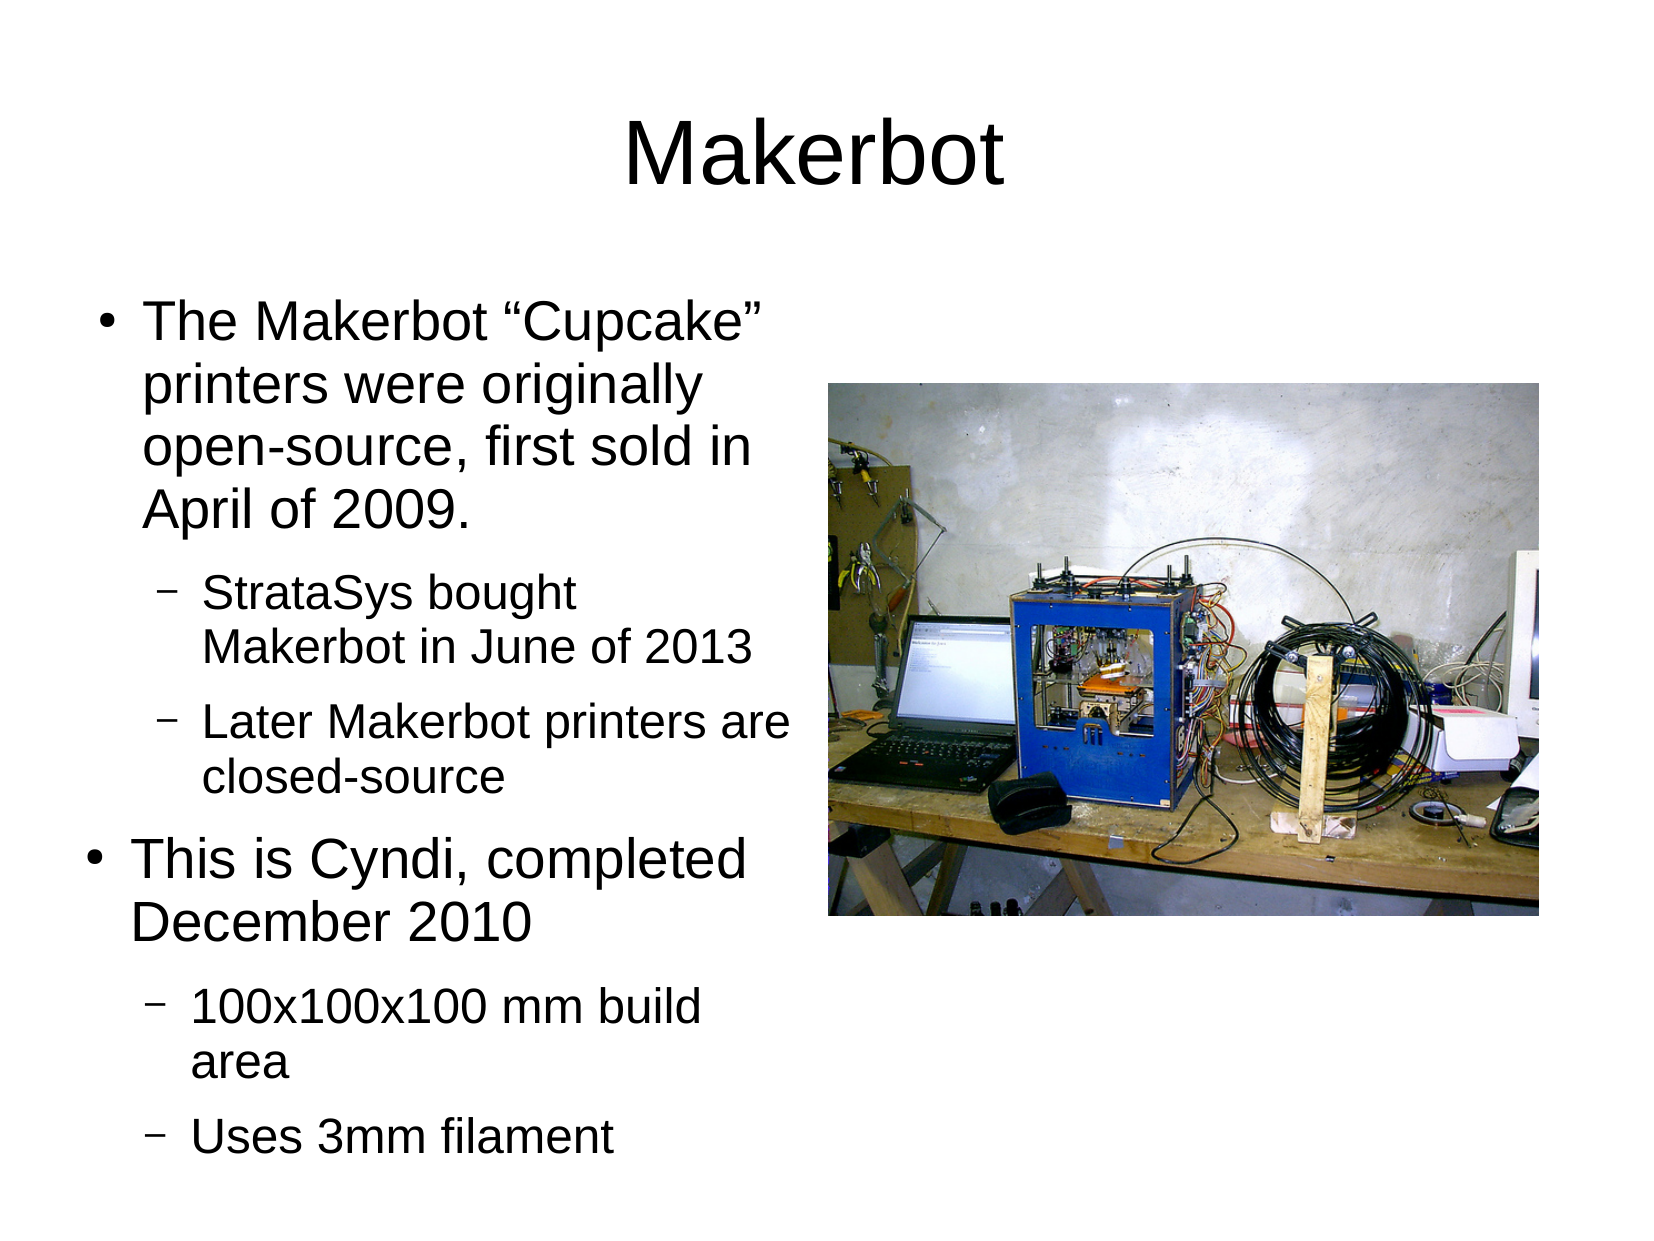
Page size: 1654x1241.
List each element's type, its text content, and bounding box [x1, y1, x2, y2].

picture [828, 383, 1539, 917]
list This is Cyndi, completed December 2010 100x100x100 mm build area Uses 3mm filament [69, 827, 781, 1171]
list The Makerbot “Cupcake” printers were originally open-source, first sold in April of 2009. StrataSys bought Makerbot in June of 2013 Later Makerbot printers are closed-source [82, 290, 793, 811]
title Makerbot [82, 49, 1571, 257]
